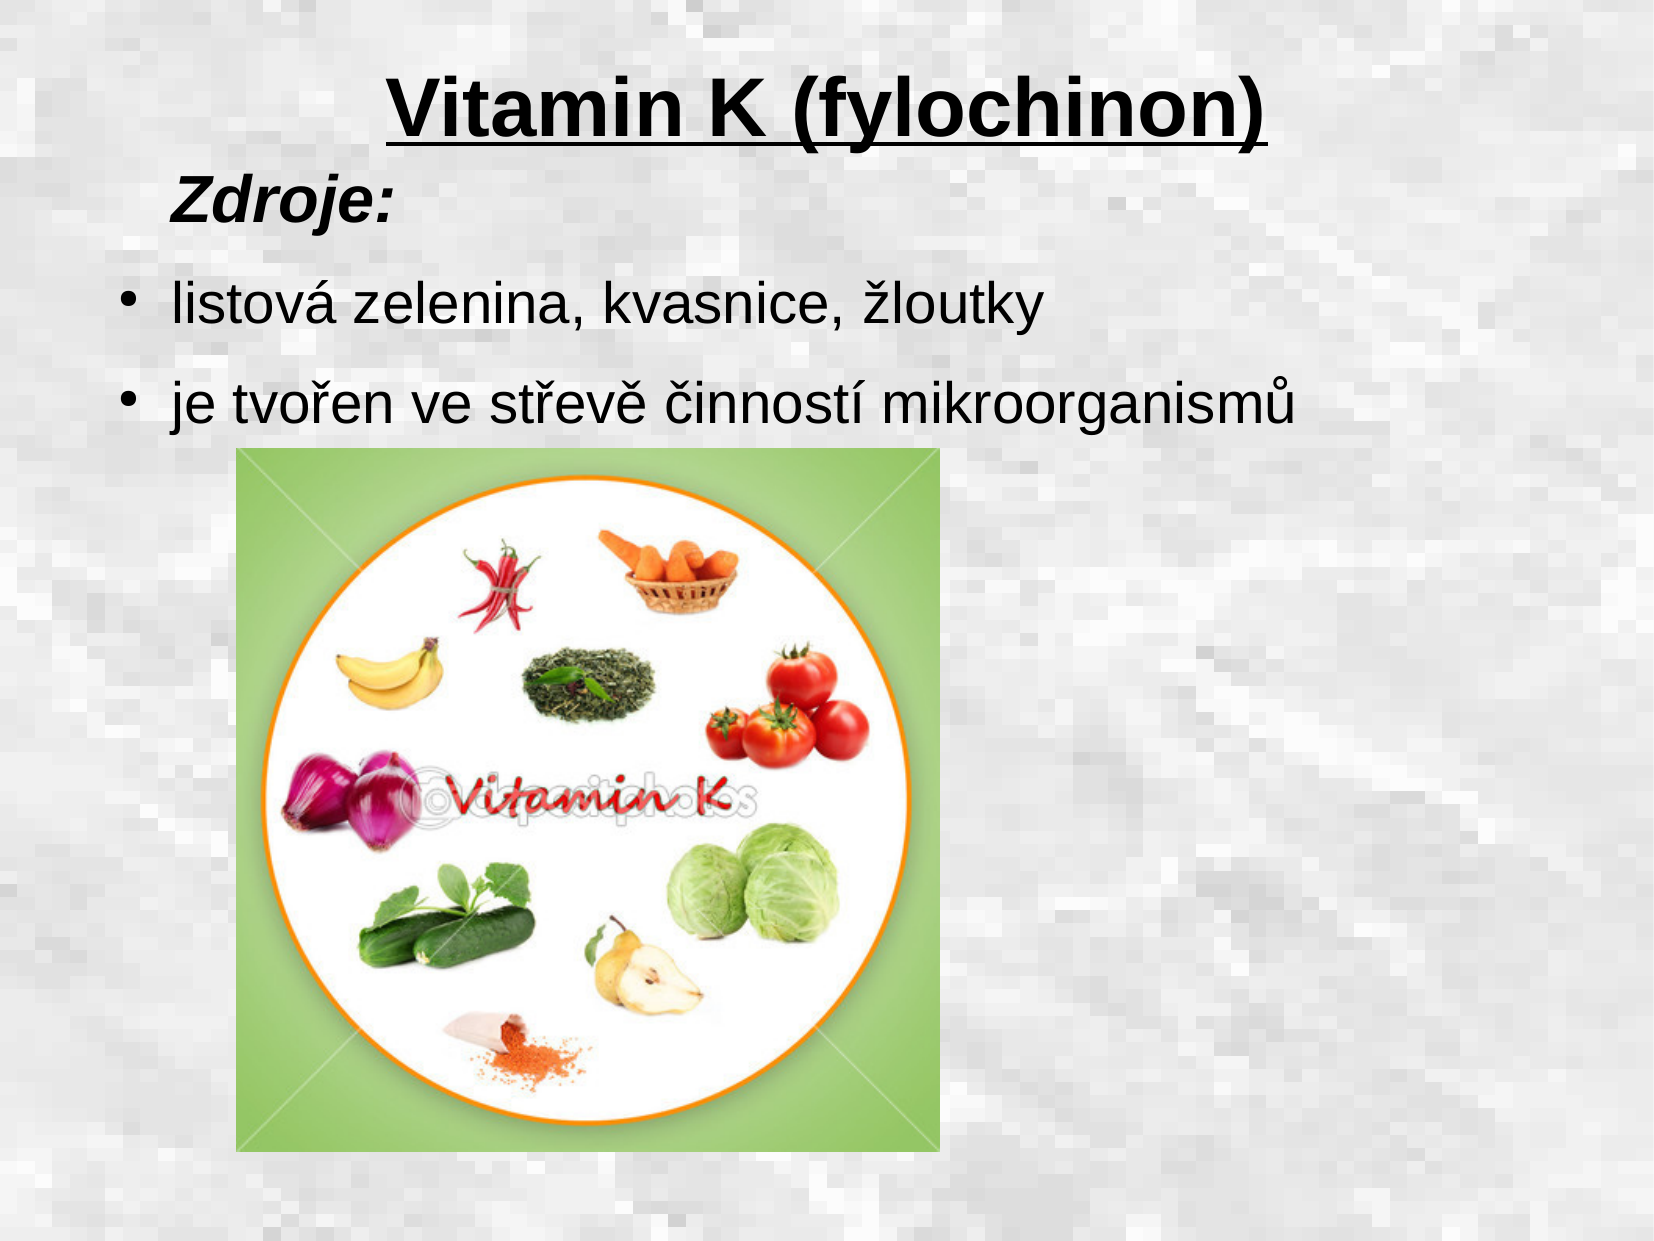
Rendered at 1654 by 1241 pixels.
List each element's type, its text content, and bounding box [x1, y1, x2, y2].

picture [236, 448, 940, 1152]
title Vitamin K (fylochinon) [82, 0, 1571, 155]
list Zdroje: listová zelenina, kvasnice, žloutky je tvořen ve střevě činností mikroorganismů [82, 155, 1571, 975]
